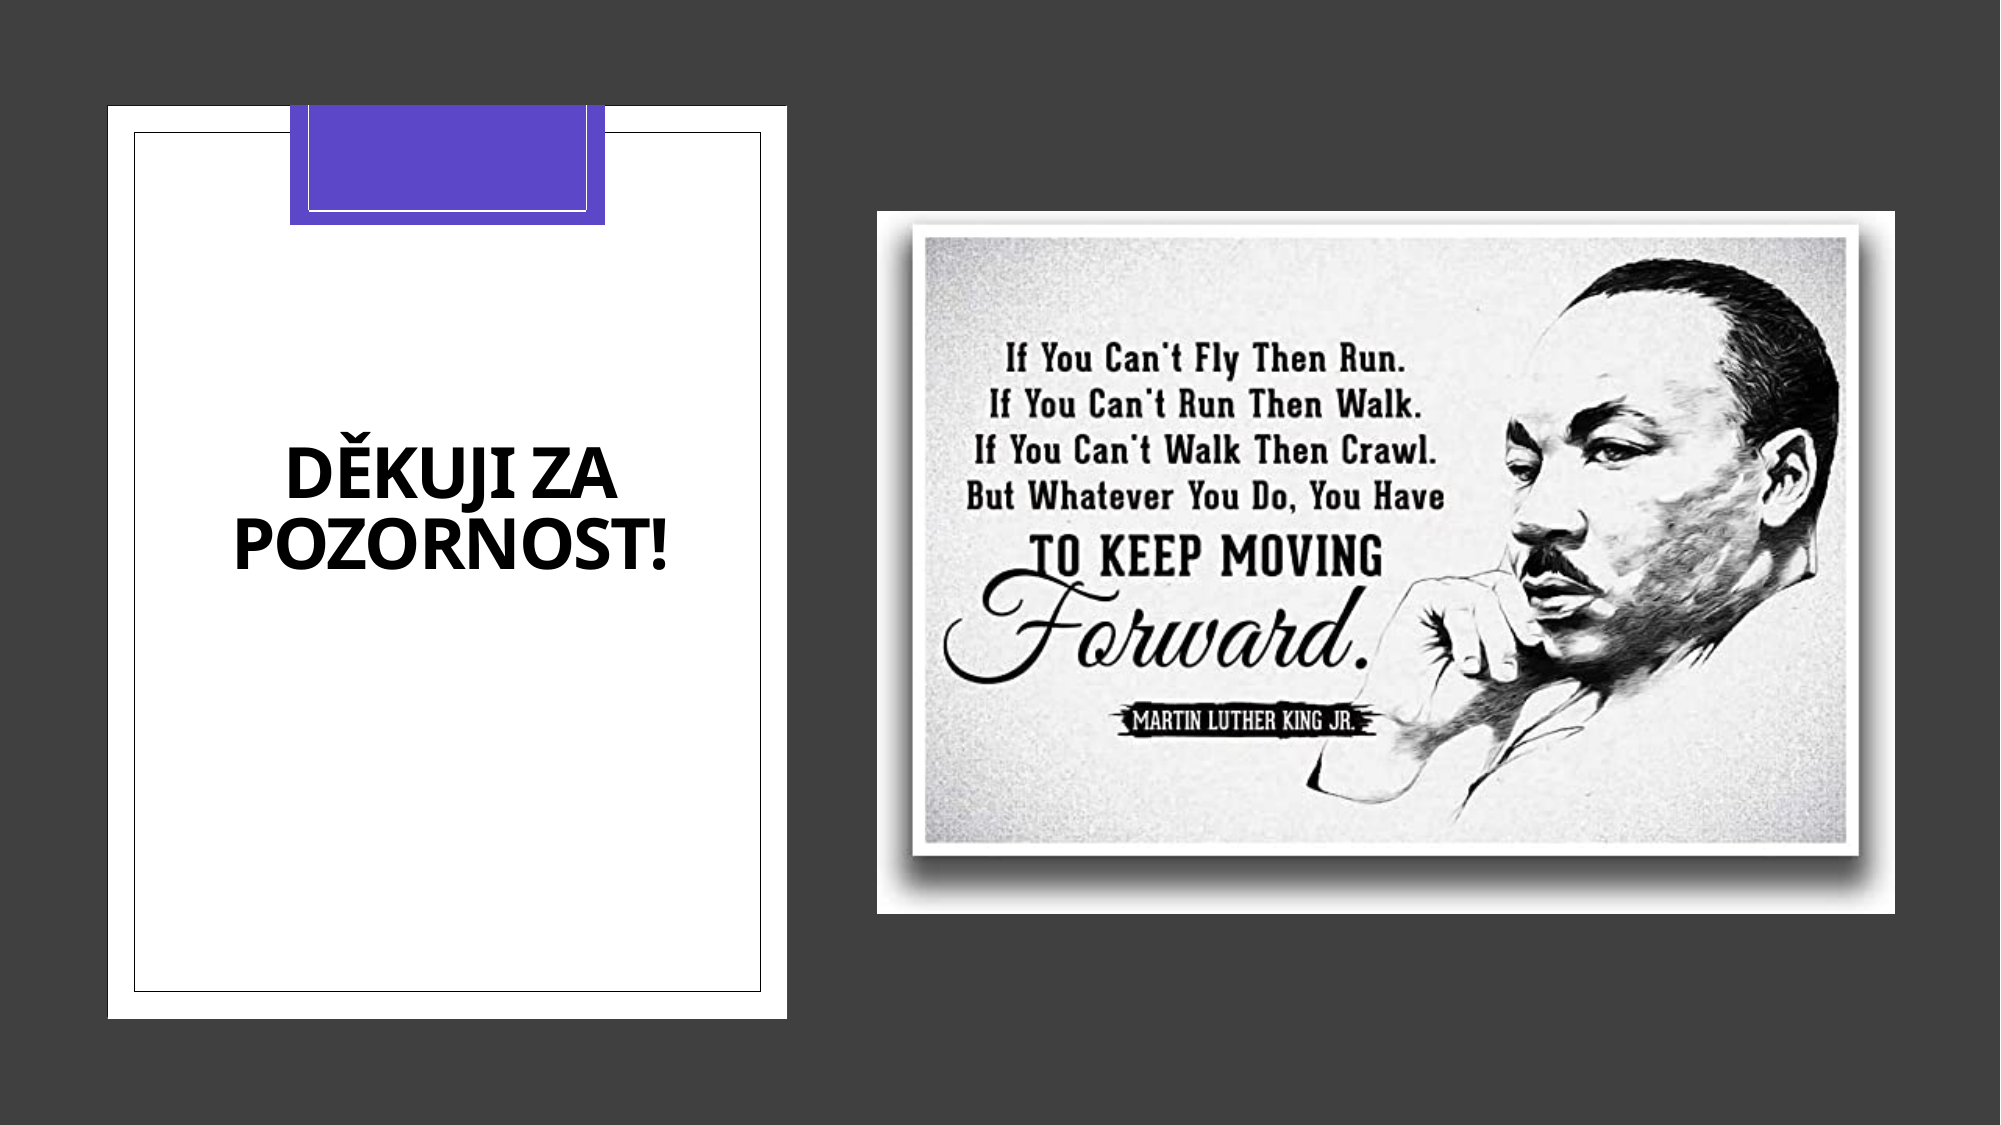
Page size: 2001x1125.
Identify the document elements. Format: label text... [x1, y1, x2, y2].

title Děkuji za pozornost! [206, 255, 695, 771]
picture [877, 211, 1895, 914]
text_box [0, 0, 2000, 1125]
